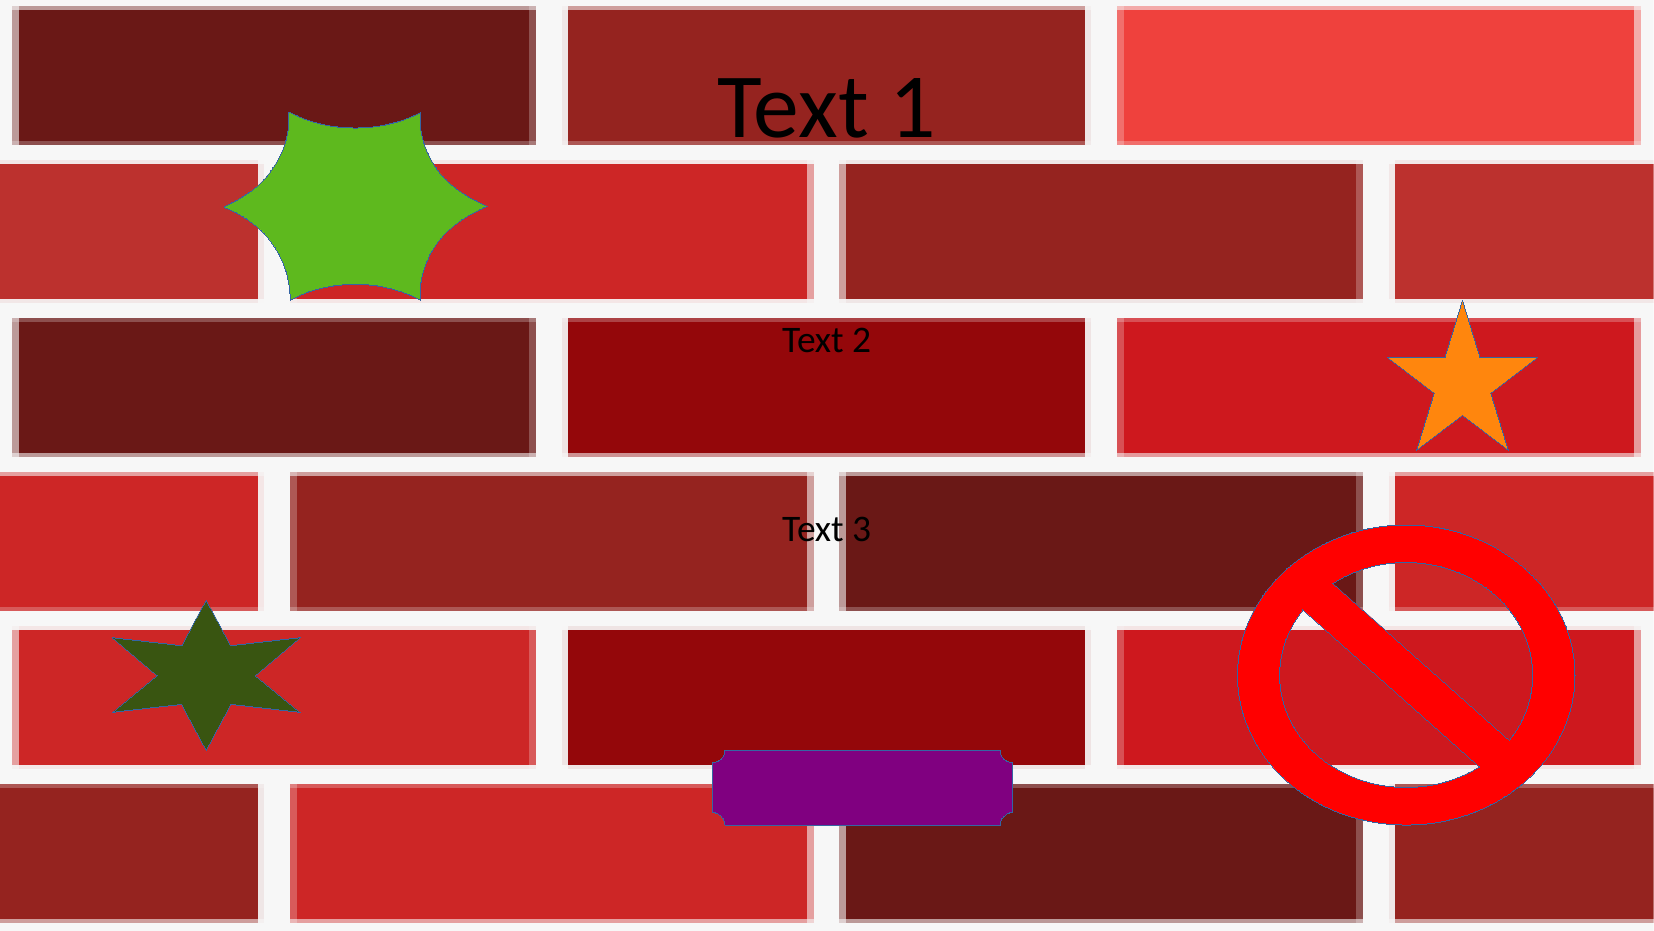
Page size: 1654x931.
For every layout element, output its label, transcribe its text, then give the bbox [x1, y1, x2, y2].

text_box [224, 112, 488, 301]
text_box Text 3 [590, 506, 1063, 583]
title Text 1 [82, 37, 1571, 193]
text_box [1237, 525, 1576, 826]
text_box Text 2 [590, 317, 1063, 394]
picture [0, 0, 1654, 931]
